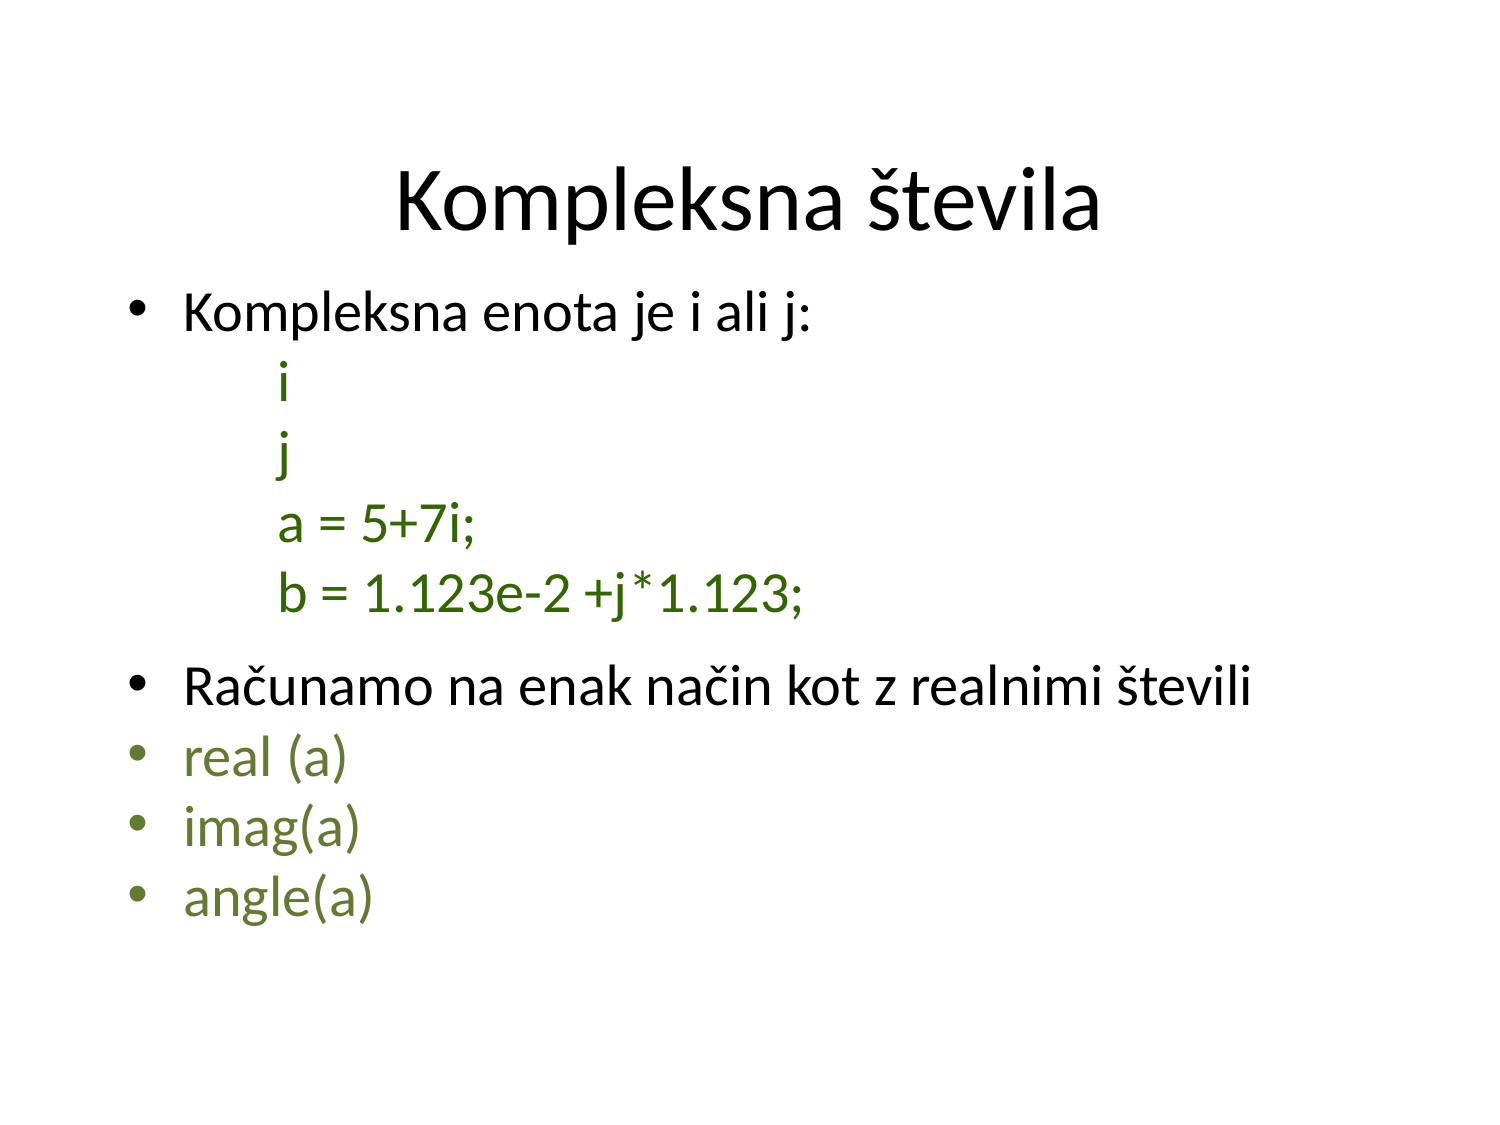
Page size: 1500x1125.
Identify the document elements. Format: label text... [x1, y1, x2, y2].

title Kompleksna števila [112, 99, 1388, 288]
list Kompleksna enota je i ali j: i j a = 5+7i; b = 1.123e-2 +j*1.123; Računamo na enak način kot z realnimi števili real (a) imag(a) angle(a) [112, 278, 1329, 1125]
